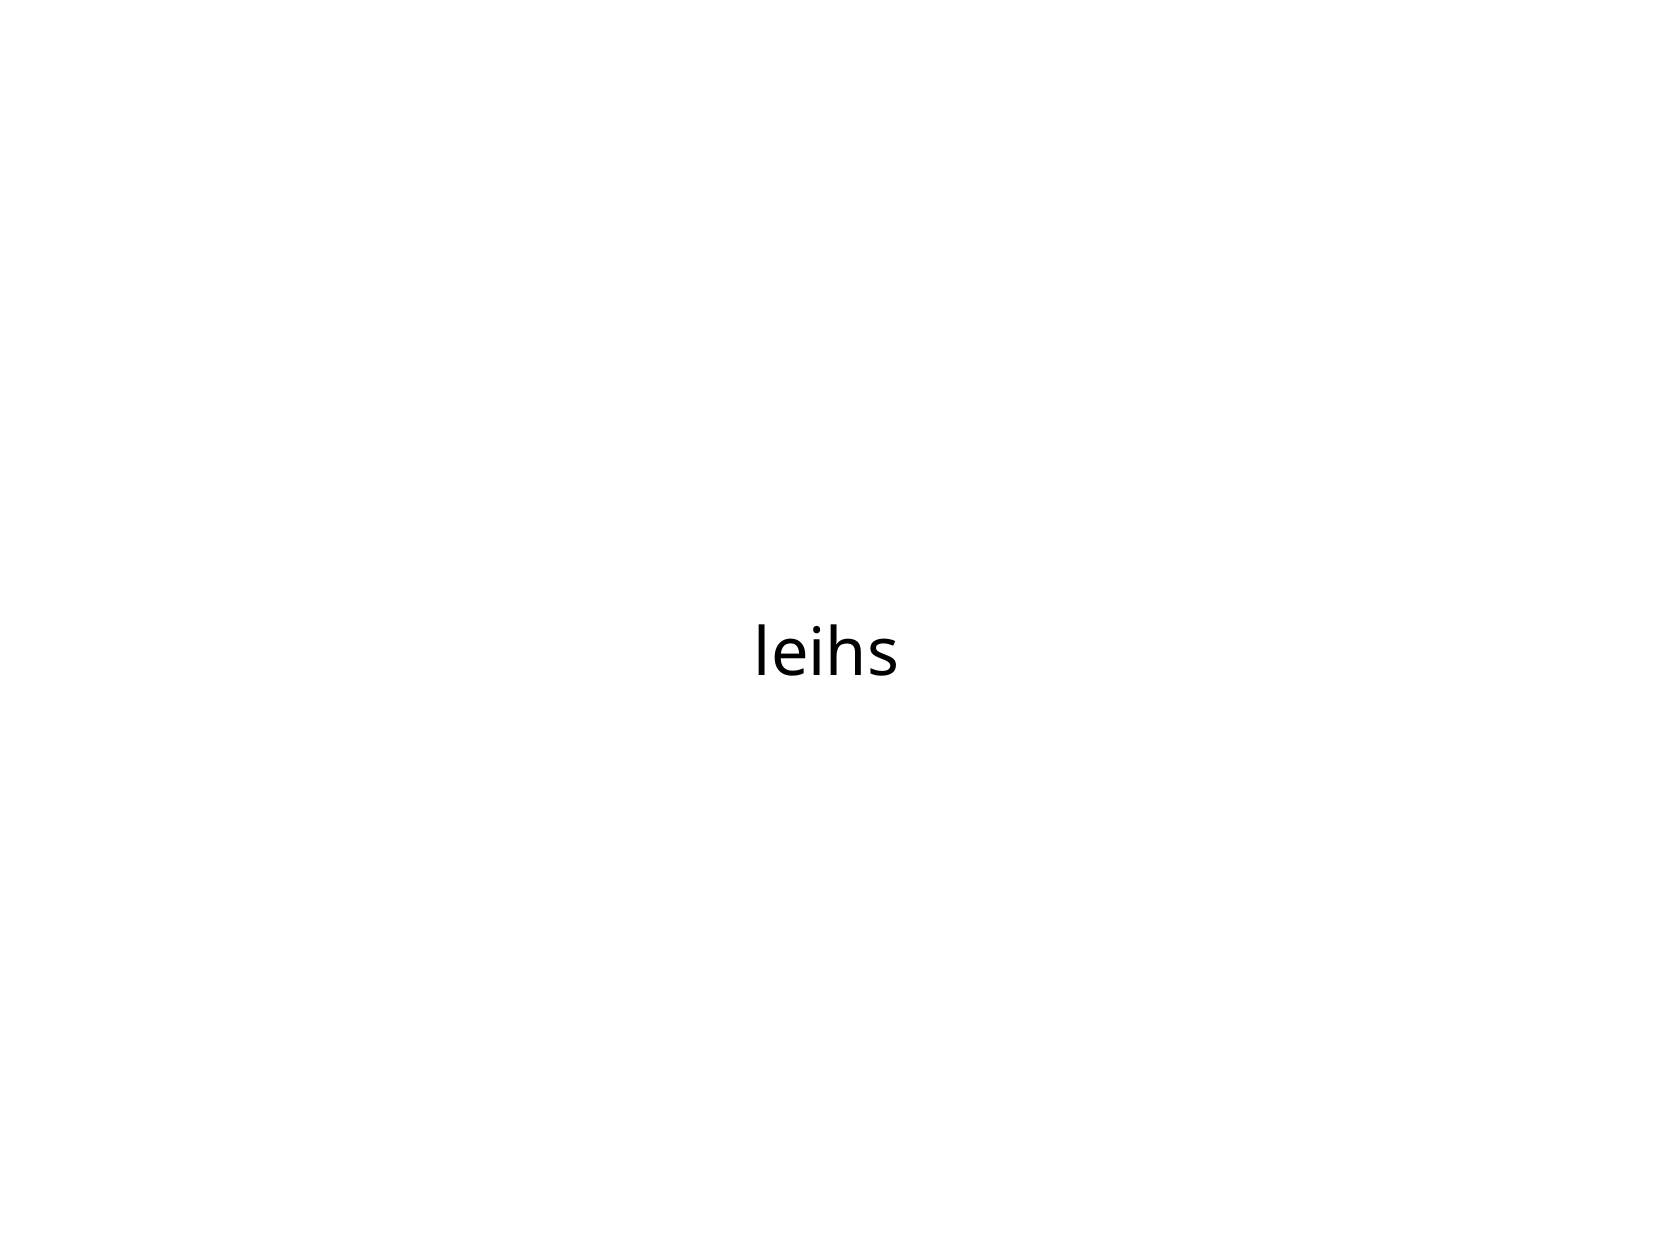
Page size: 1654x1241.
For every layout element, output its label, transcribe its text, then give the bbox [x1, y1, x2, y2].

subtitle leihs [82, 290, 1571, 1010]
